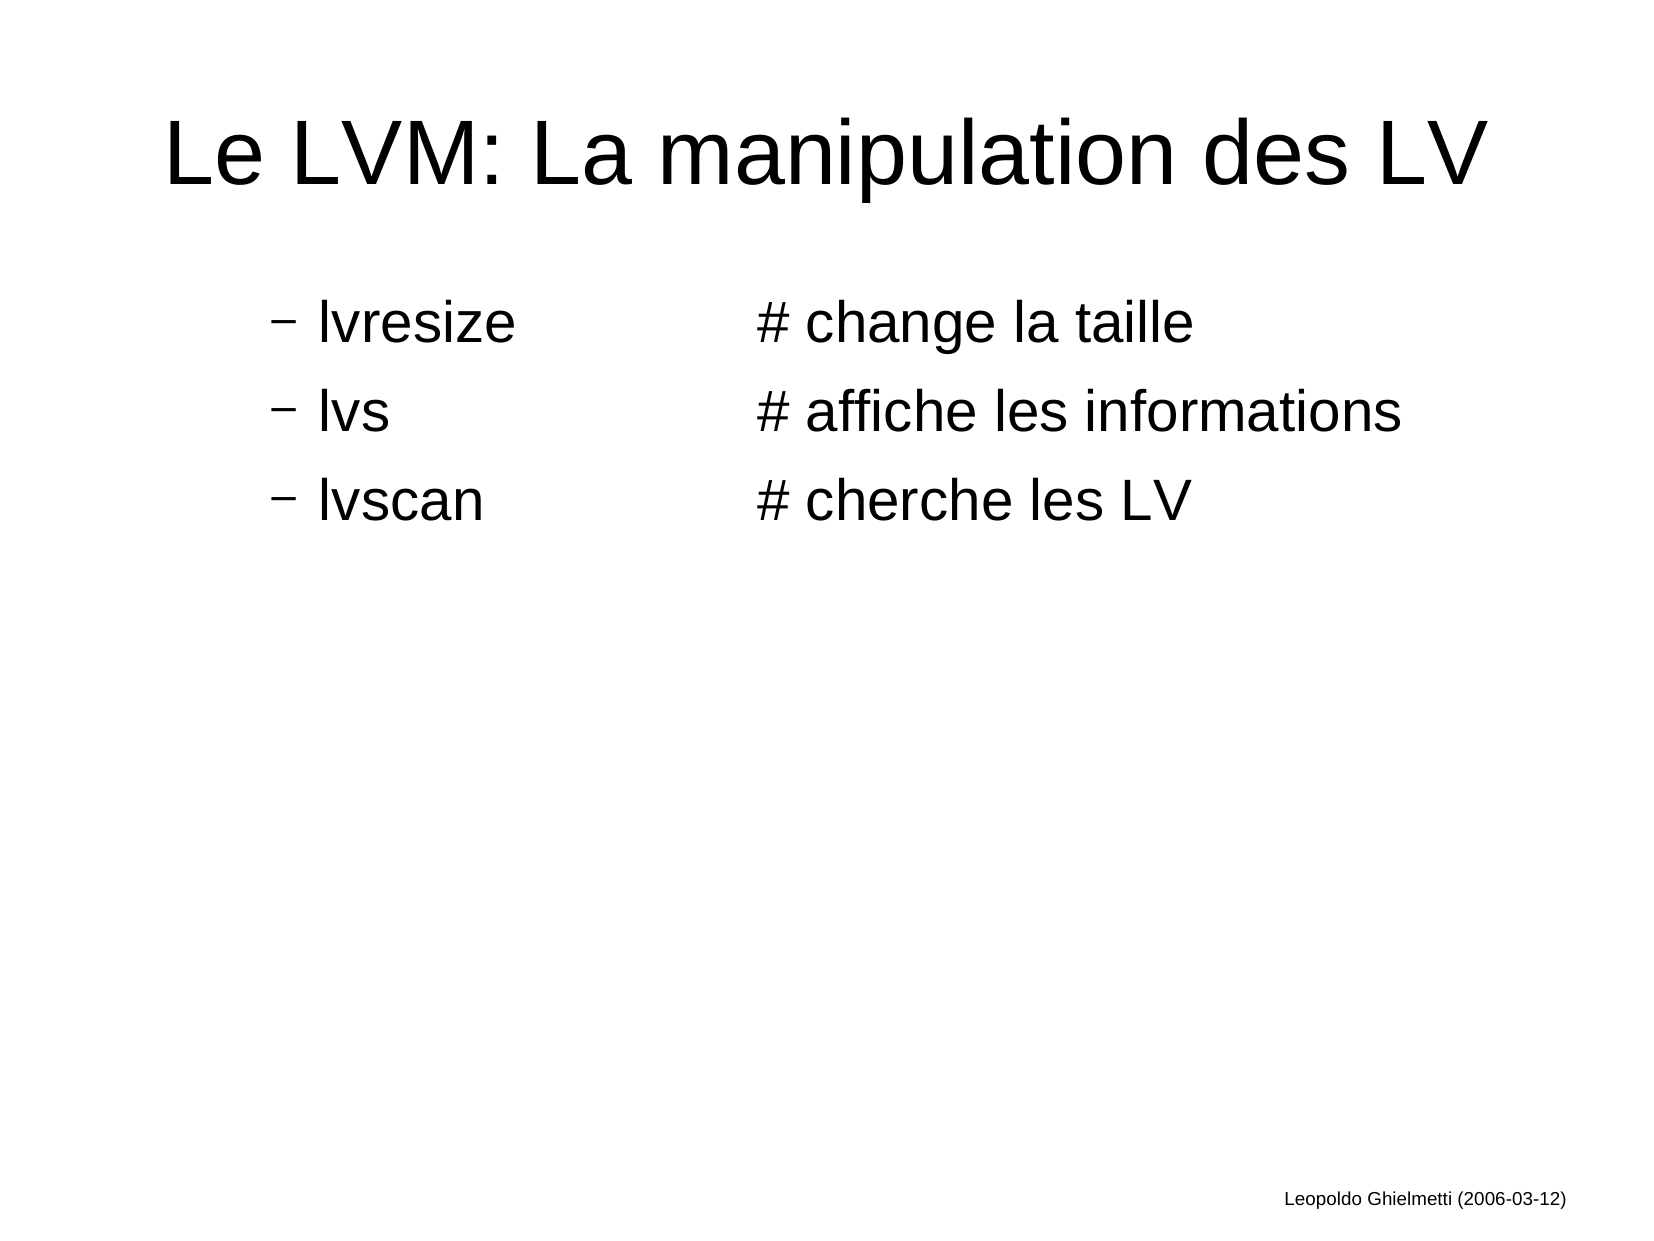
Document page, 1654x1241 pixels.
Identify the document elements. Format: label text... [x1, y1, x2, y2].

list lvresize # change la taille lvs # affiche les informations lvscan # cherche les LV [82, 290, 1571, 1109]
title Le LVM: La manipulation des LV [82, 49, 1571, 257]
text_box Leopoldo Ghielmetti (2006-03-12) [1269, 1181, 1595, 1217]
